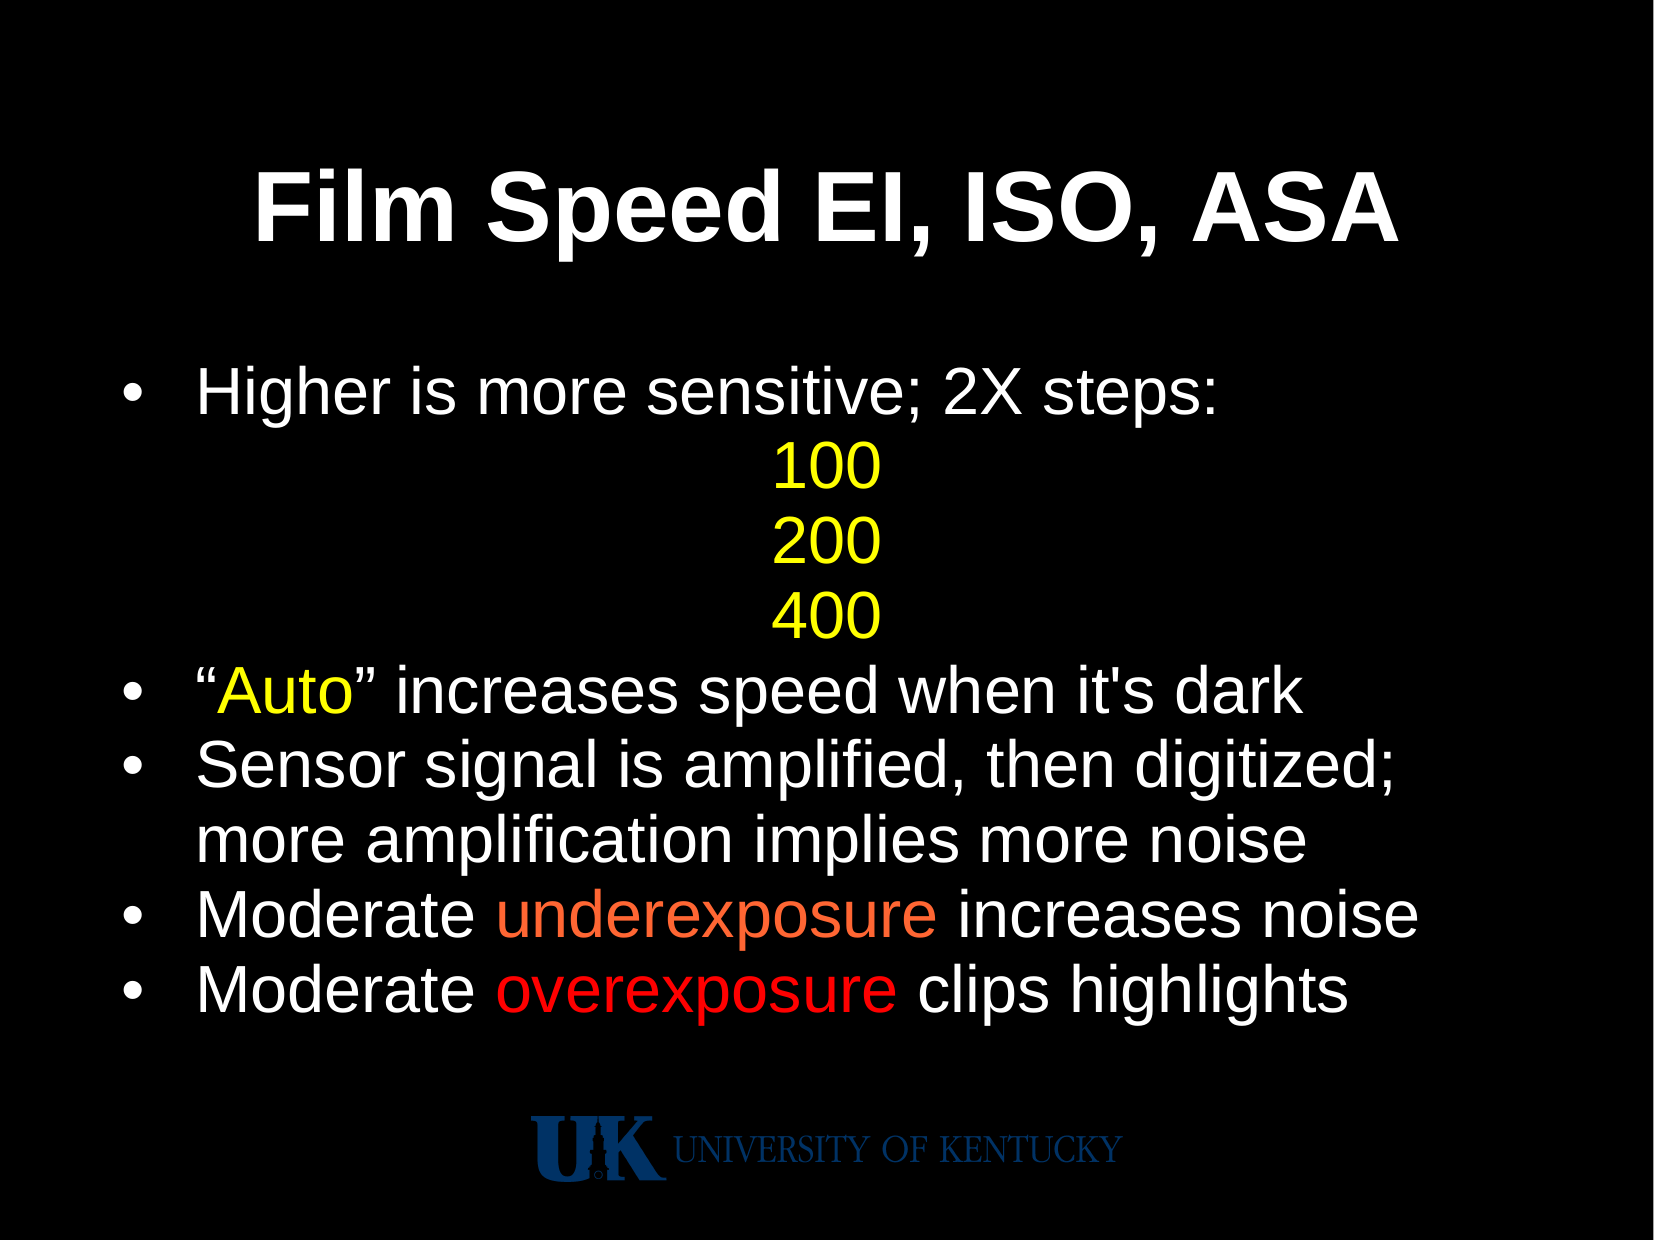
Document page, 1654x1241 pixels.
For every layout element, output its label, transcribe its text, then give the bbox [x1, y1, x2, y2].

subtitle • Higher is more sensitive; 2X steps: 100 200 400 • “Auto” increases speed when it's dark • Sensor signal is amplified, then digitized; more amplification implies more noise • Moderate underexposure increases noise • Moderate overexposure clips highlights [121, 320, 1534, 1151]
title Film Speed EI, ISO, ASA [121, 102, 1534, 311]
picture [531, 1116, 1123, 1182]
